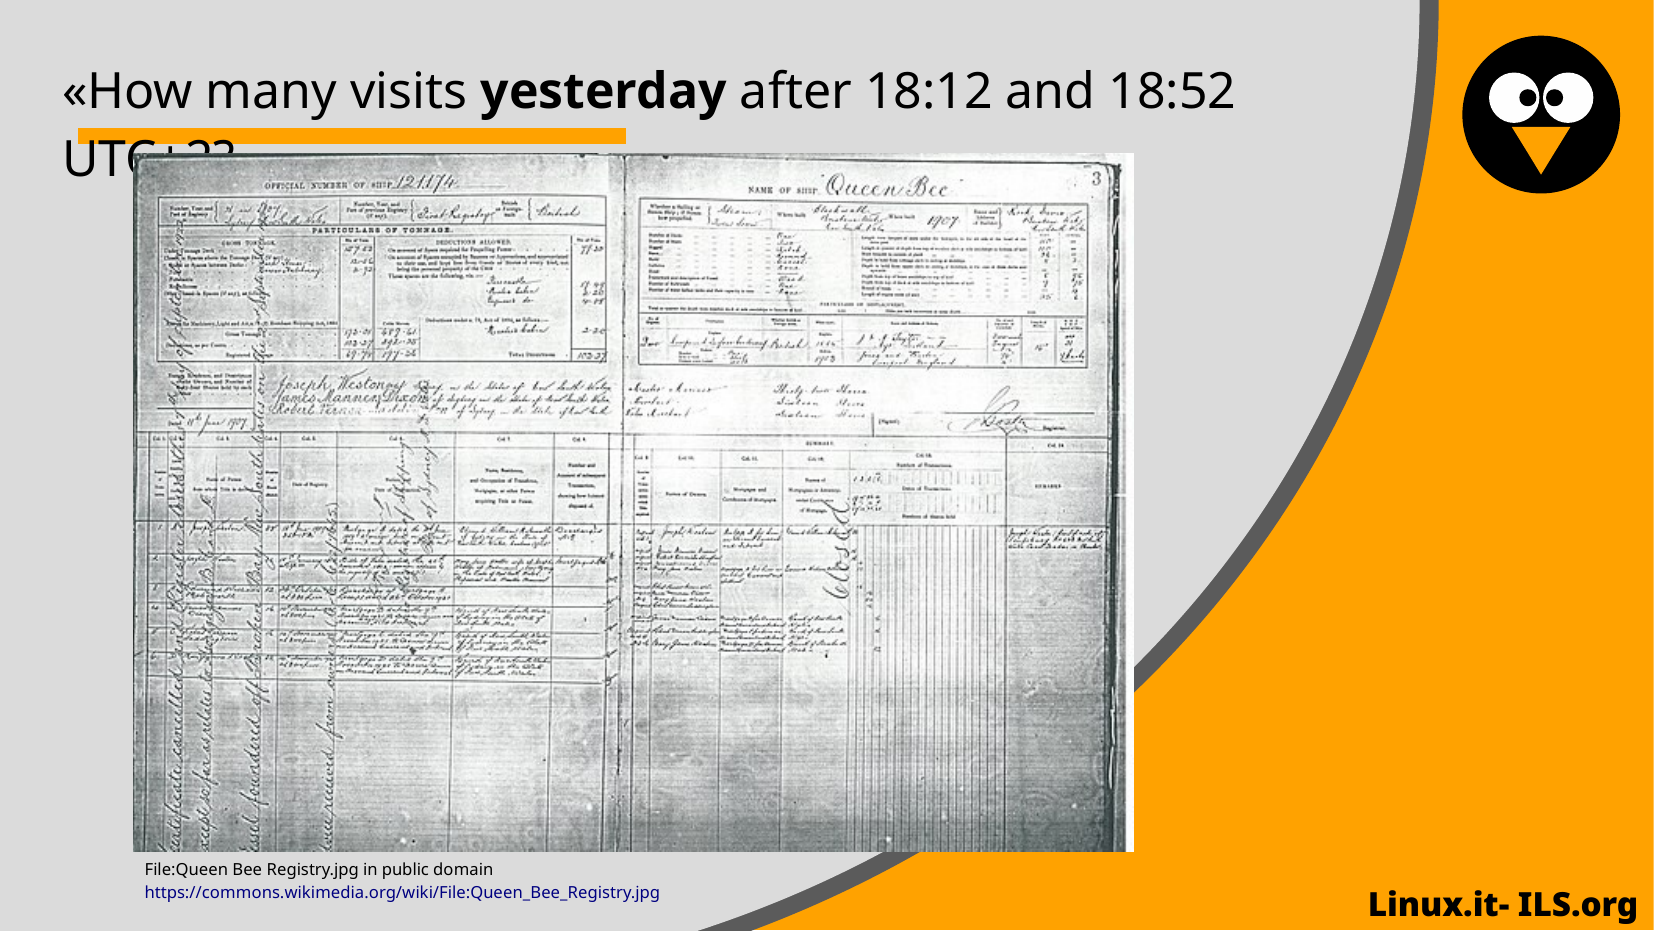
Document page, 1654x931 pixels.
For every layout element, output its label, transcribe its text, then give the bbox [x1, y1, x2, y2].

text_box Linux.it- ILS.org [1346, 874, 1654, 927]
picture [133, 153, 1134, 852]
text_box File:Queen Bee Registry.jpg in public domain https://commons.wikimedia.org/wiki/File:Queen_Bee_Registry.jpg [129, 850, 1642, 905]
text_box «How many visits yesterday after 18:12 and 18:52 UTC+2? [47, 47, 1394, 180]
